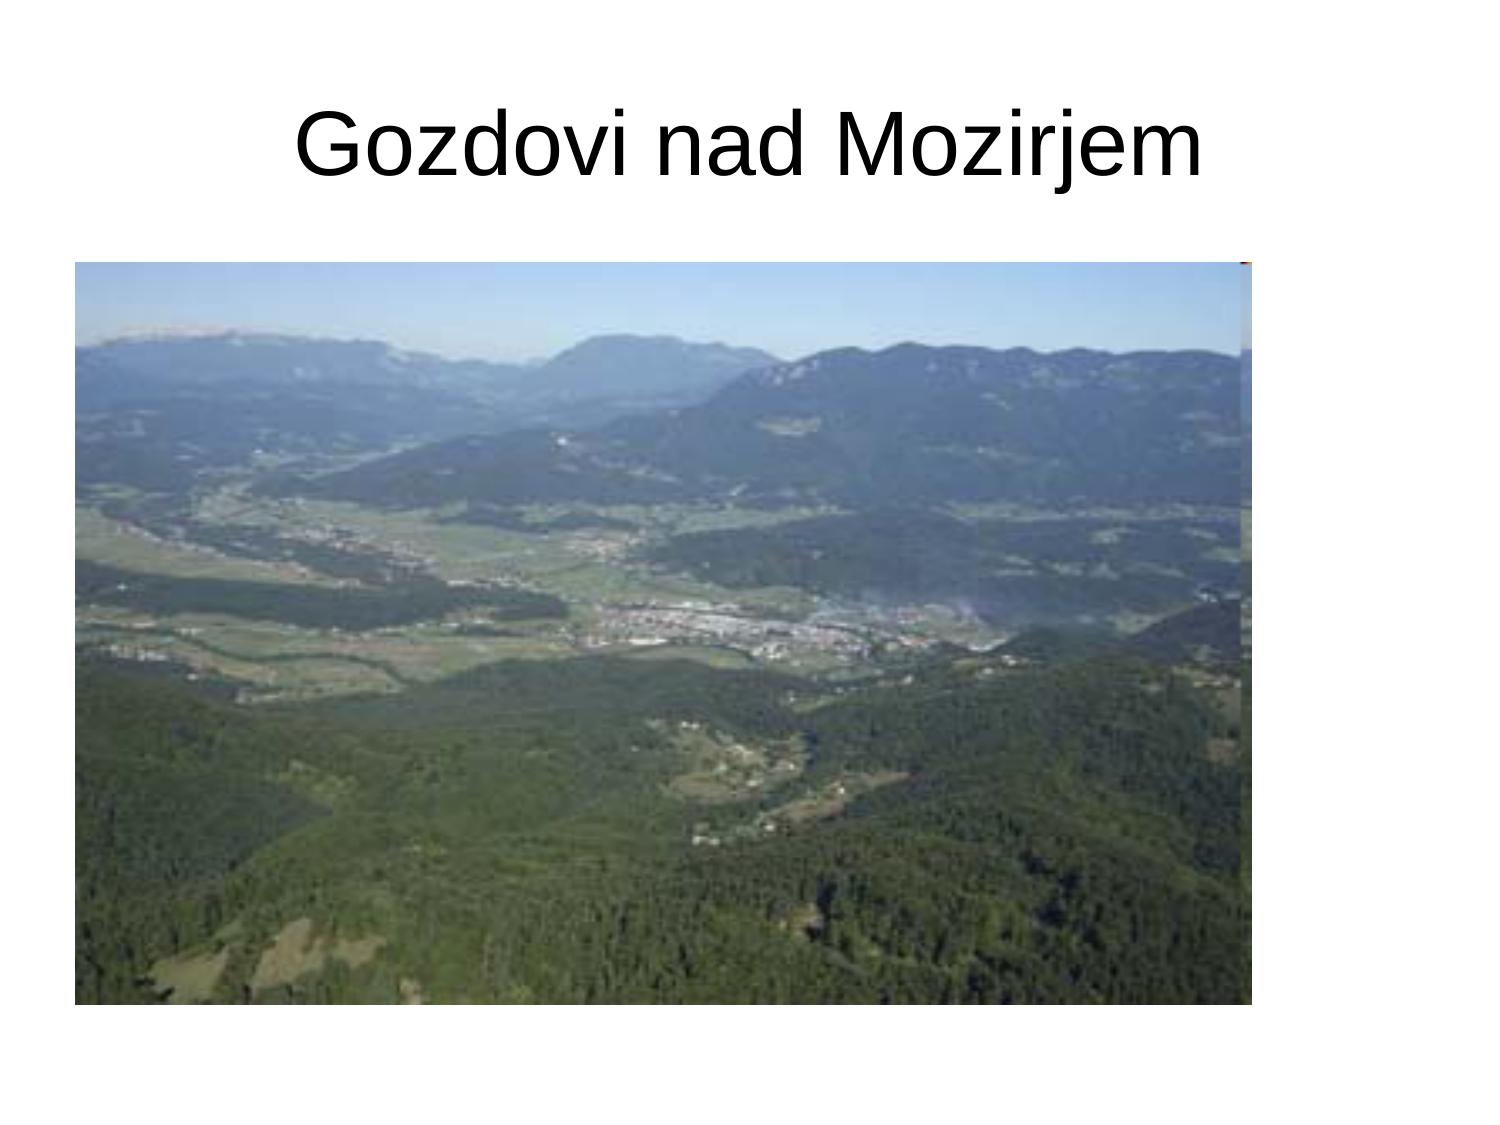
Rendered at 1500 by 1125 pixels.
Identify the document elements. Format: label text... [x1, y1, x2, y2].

title Gozdovi nad Mozirjem [75, 45, 1426, 233]
picture [75, 262, 1252, 1005]
